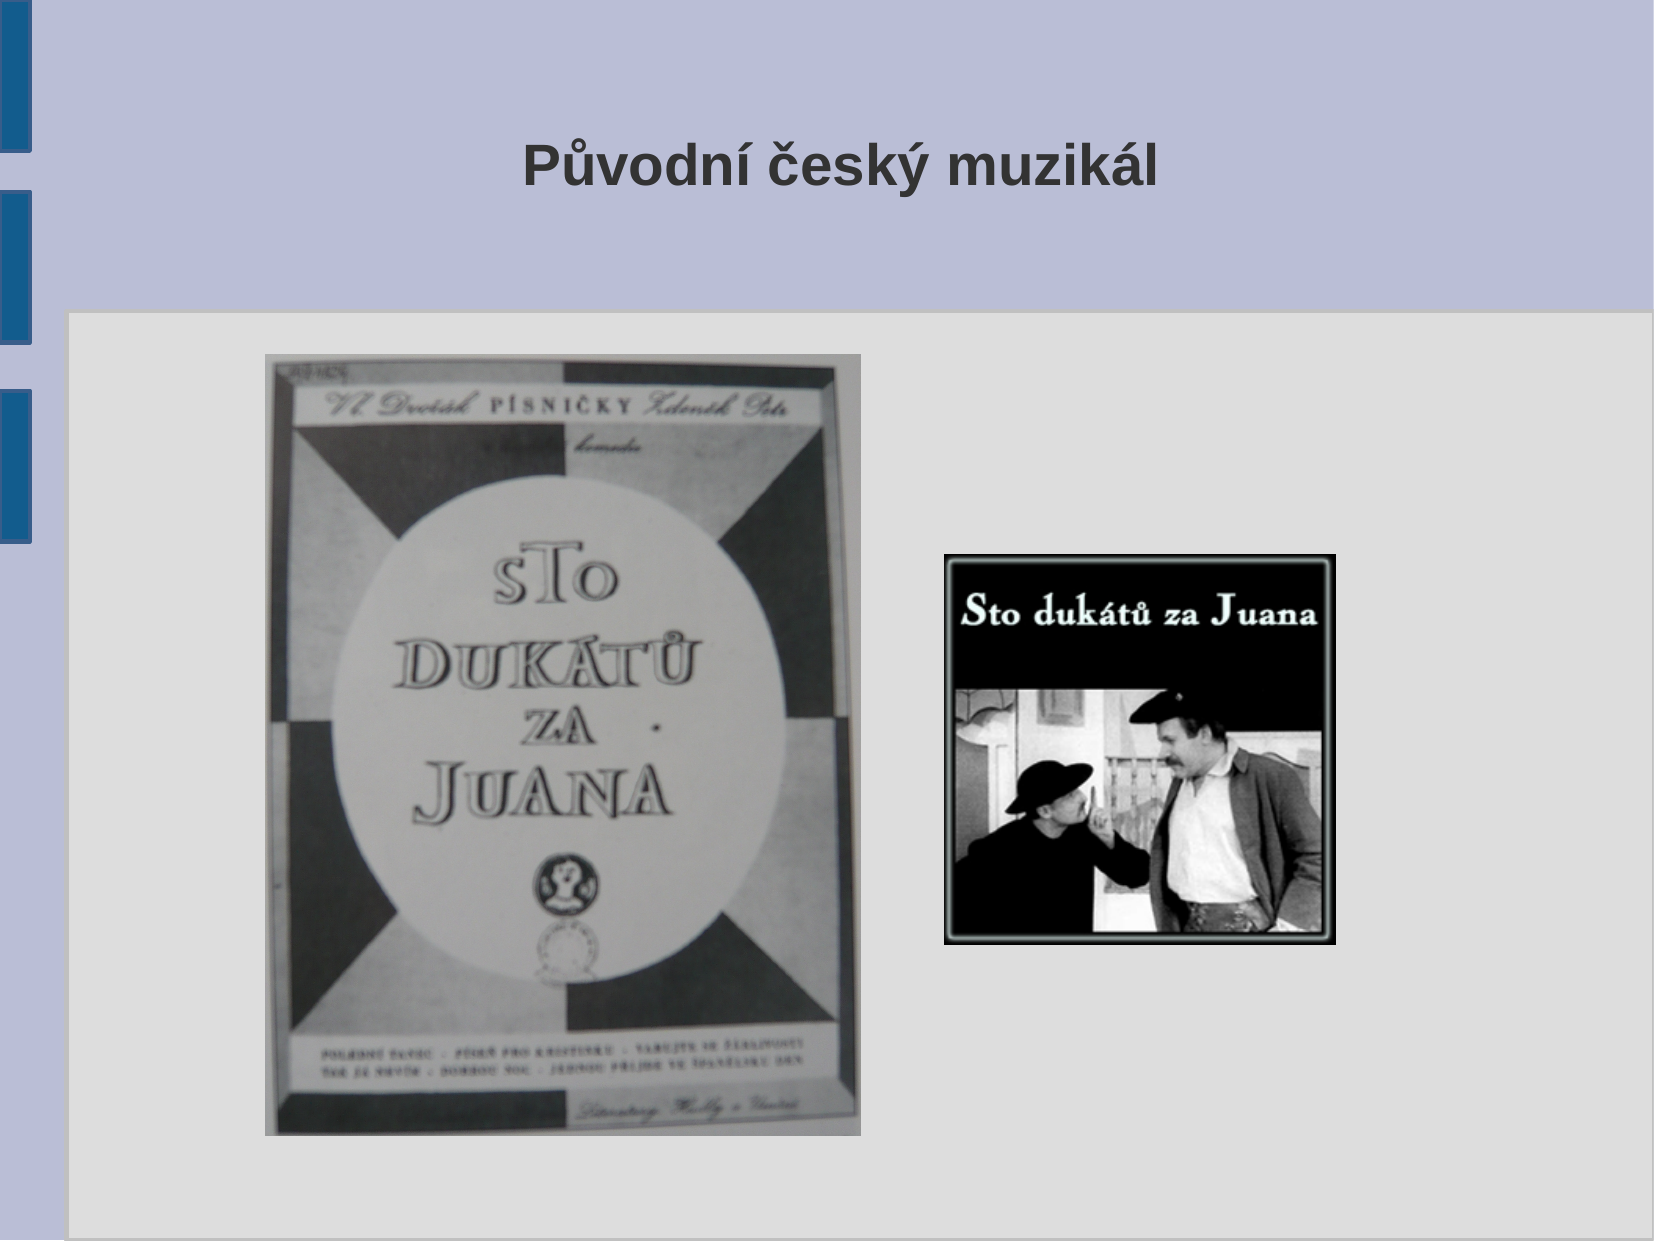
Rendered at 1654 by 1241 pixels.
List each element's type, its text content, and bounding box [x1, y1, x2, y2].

title Původní český muzikál [118, 58, 1565, 266]
picture [944, 554, 1336, 945]
picture [265, 354, 861, 1136]
